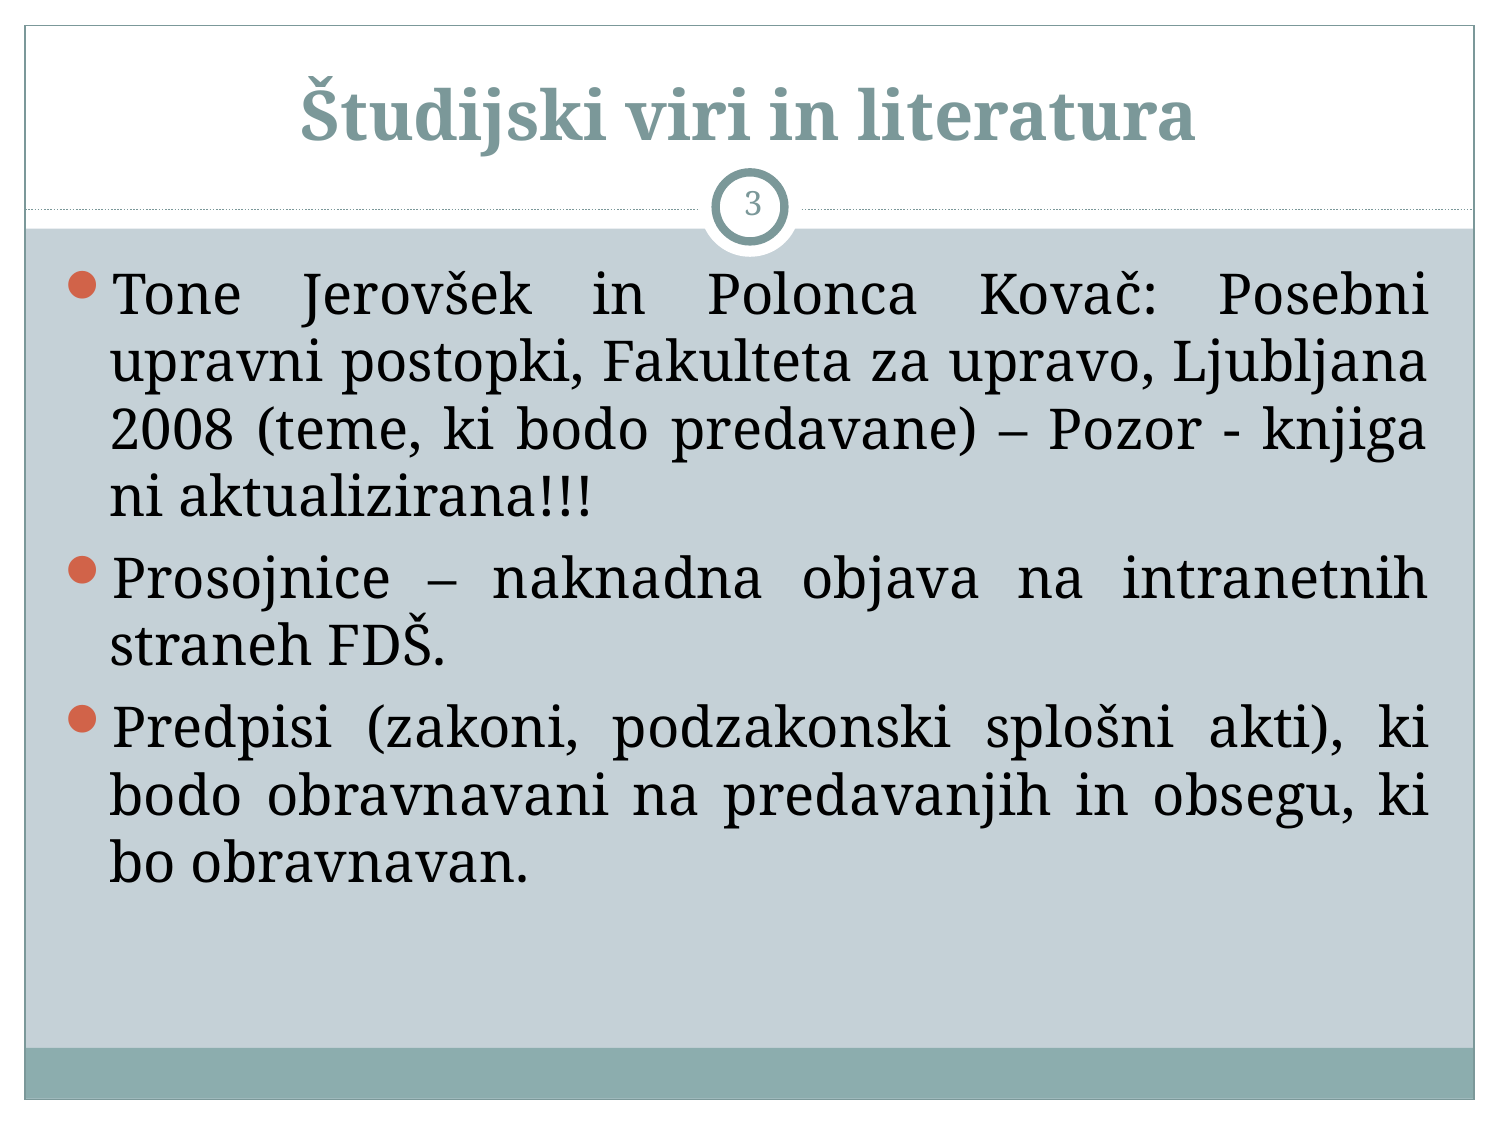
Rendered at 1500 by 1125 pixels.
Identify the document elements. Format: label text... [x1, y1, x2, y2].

title Študijski viri in literatura [49, 37, 1450, 162]
text_box <number> [715, 168, 791, 241]
list Tone Jerovšek in Polonca Kovač: Posebni upravni postopki, Fakulteta za upravo, Ljubljana 2008 (teme, ki bodo predavane) – Pozor - knjiga ni aktualizirana!!! Prosojnice – naknadna objava na intranetnih straneh FDŠ. Predpisi (zakoni, podzakonski splošni akti), ki bodo obravnavani na predavanjih in obsegu, ki bo obravnavan. [49, 250, 1445, 1001]
